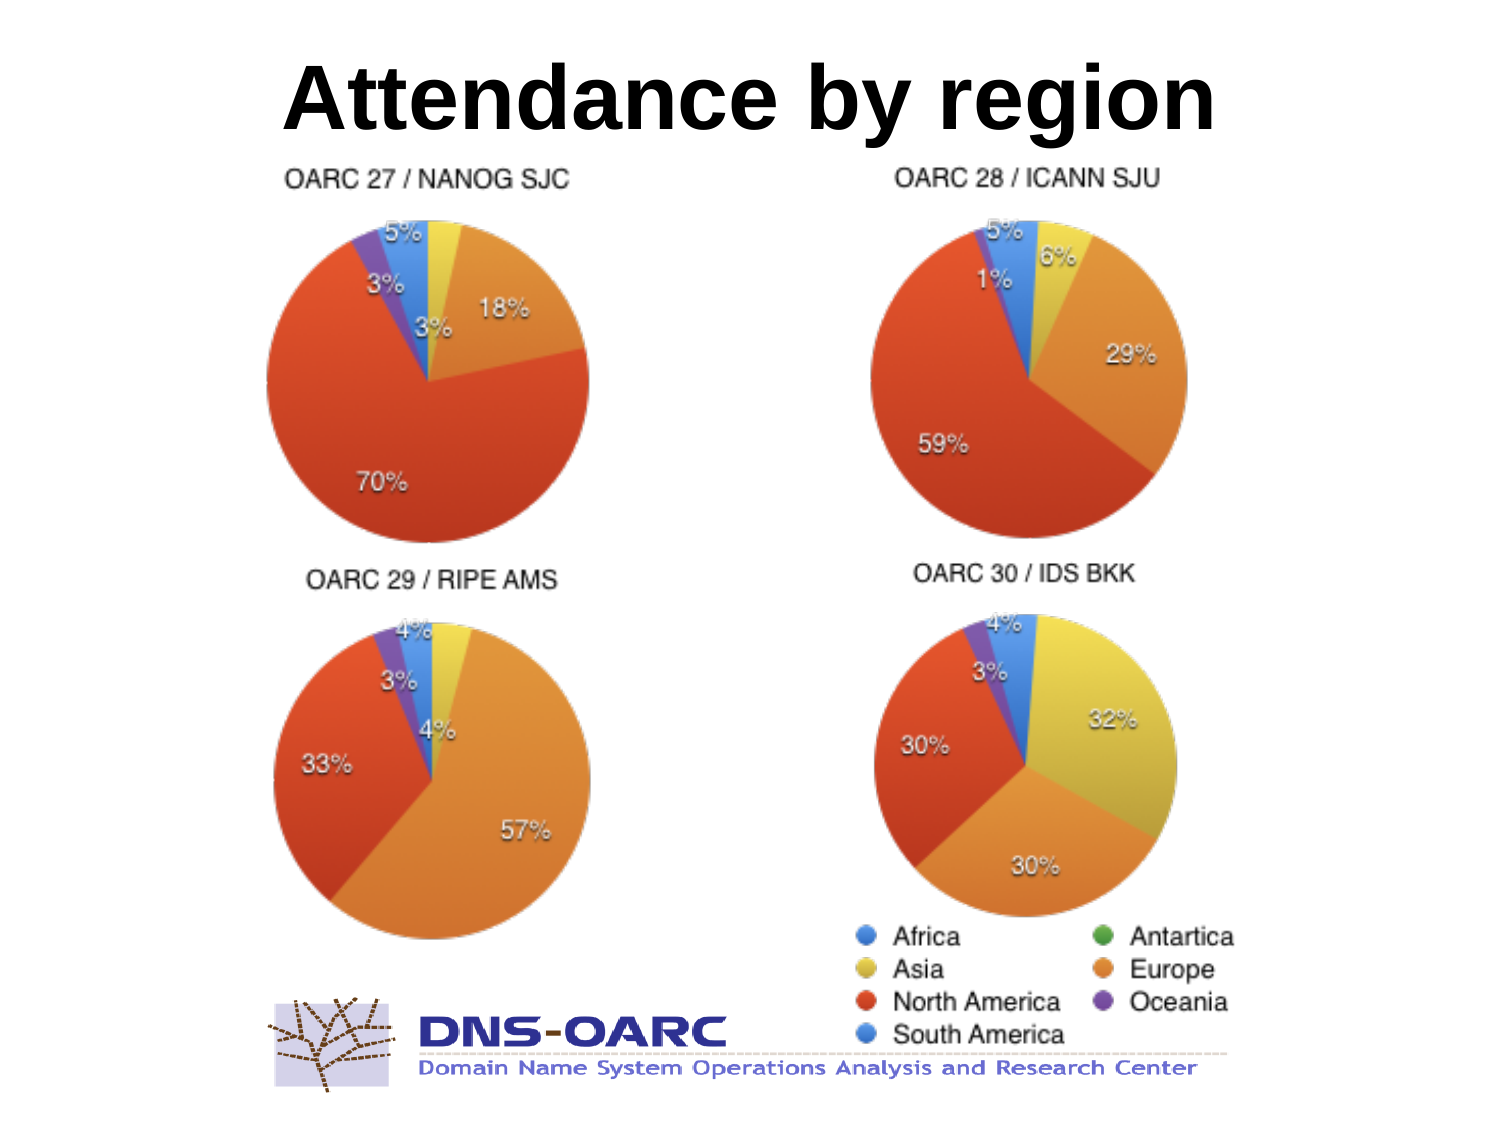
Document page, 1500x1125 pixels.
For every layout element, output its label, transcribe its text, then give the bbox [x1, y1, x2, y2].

picture [248, 165, 609, 565]
title Attendance by region [75, 3, 1425, 192]
picture [251, 566, 612, 961]
picture [214, 164, 1261, 1099]
